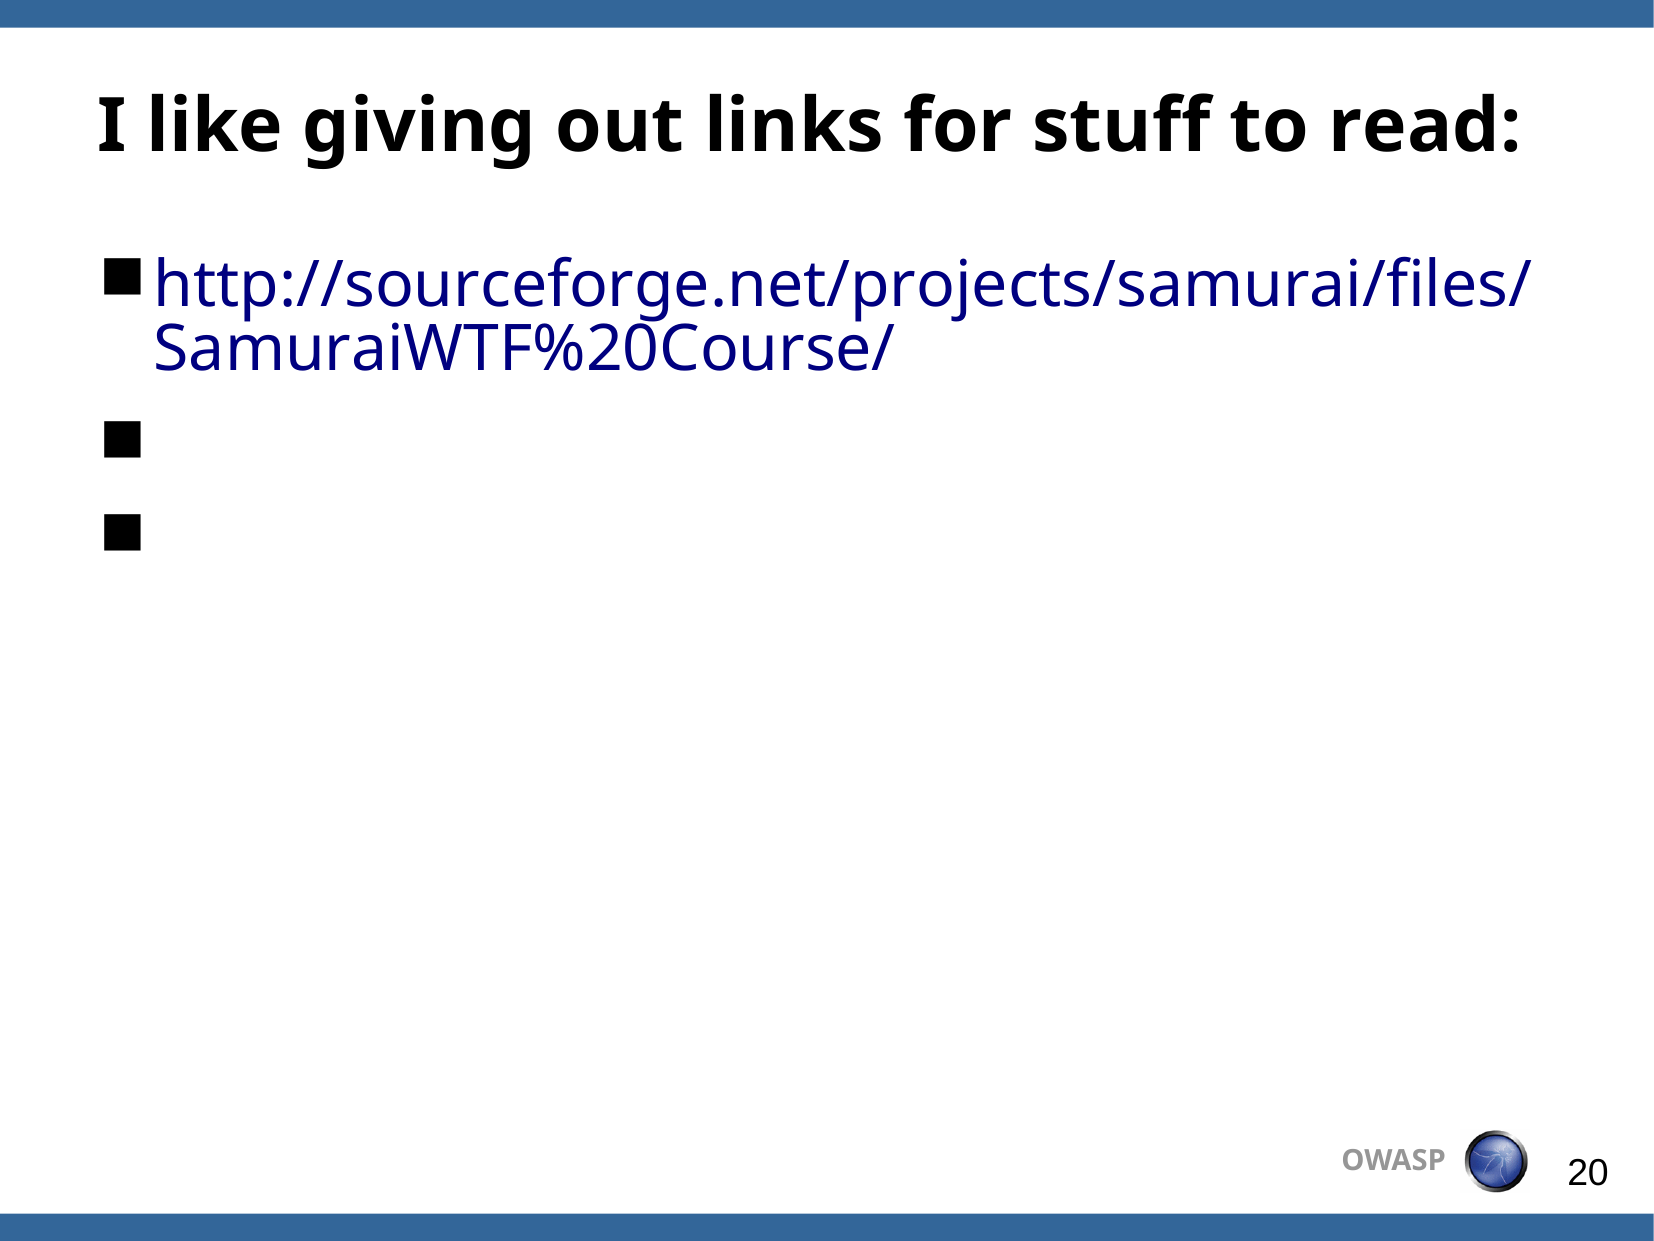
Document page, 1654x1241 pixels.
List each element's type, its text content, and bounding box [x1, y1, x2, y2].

picture [1460, 1129, 1530, 1193]
list http://sourceforge.net/projects/samurai/files/SamuraiWTF%20Course/ [82, 234, 1571, 1108]
title I like giving out links for stuff to read: [82, 23, 1571, 220]
